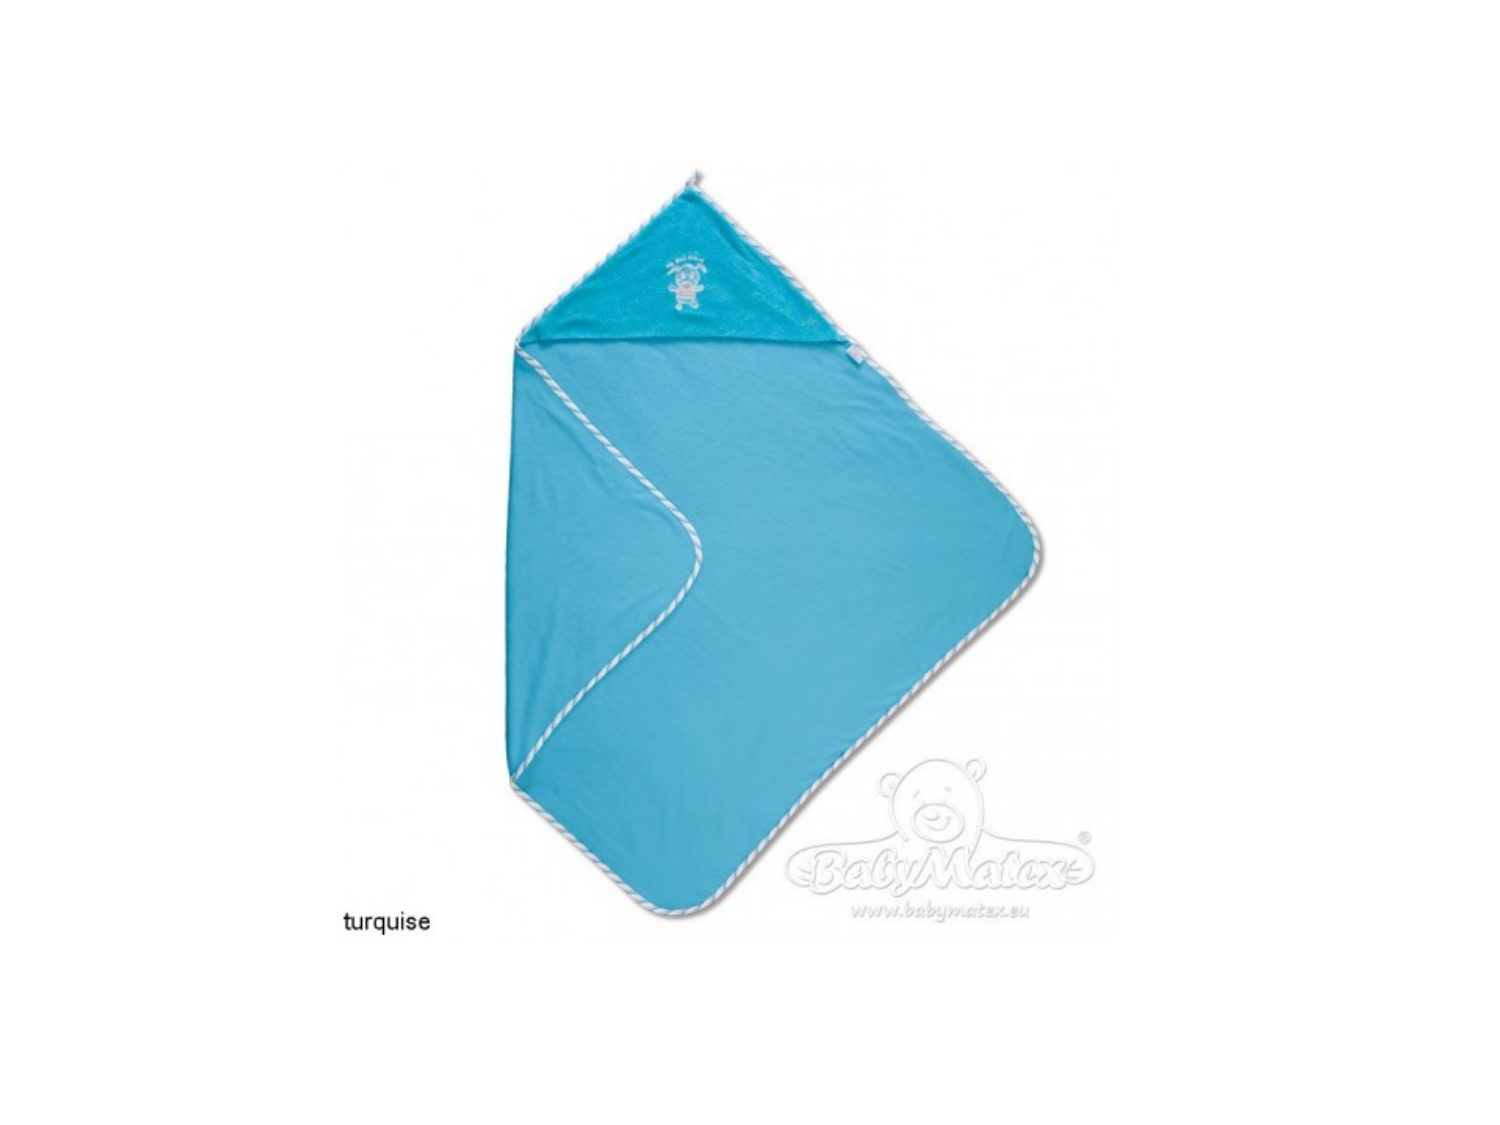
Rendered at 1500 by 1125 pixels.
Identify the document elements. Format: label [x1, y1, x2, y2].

picture [336, 160, 1120, 943]
